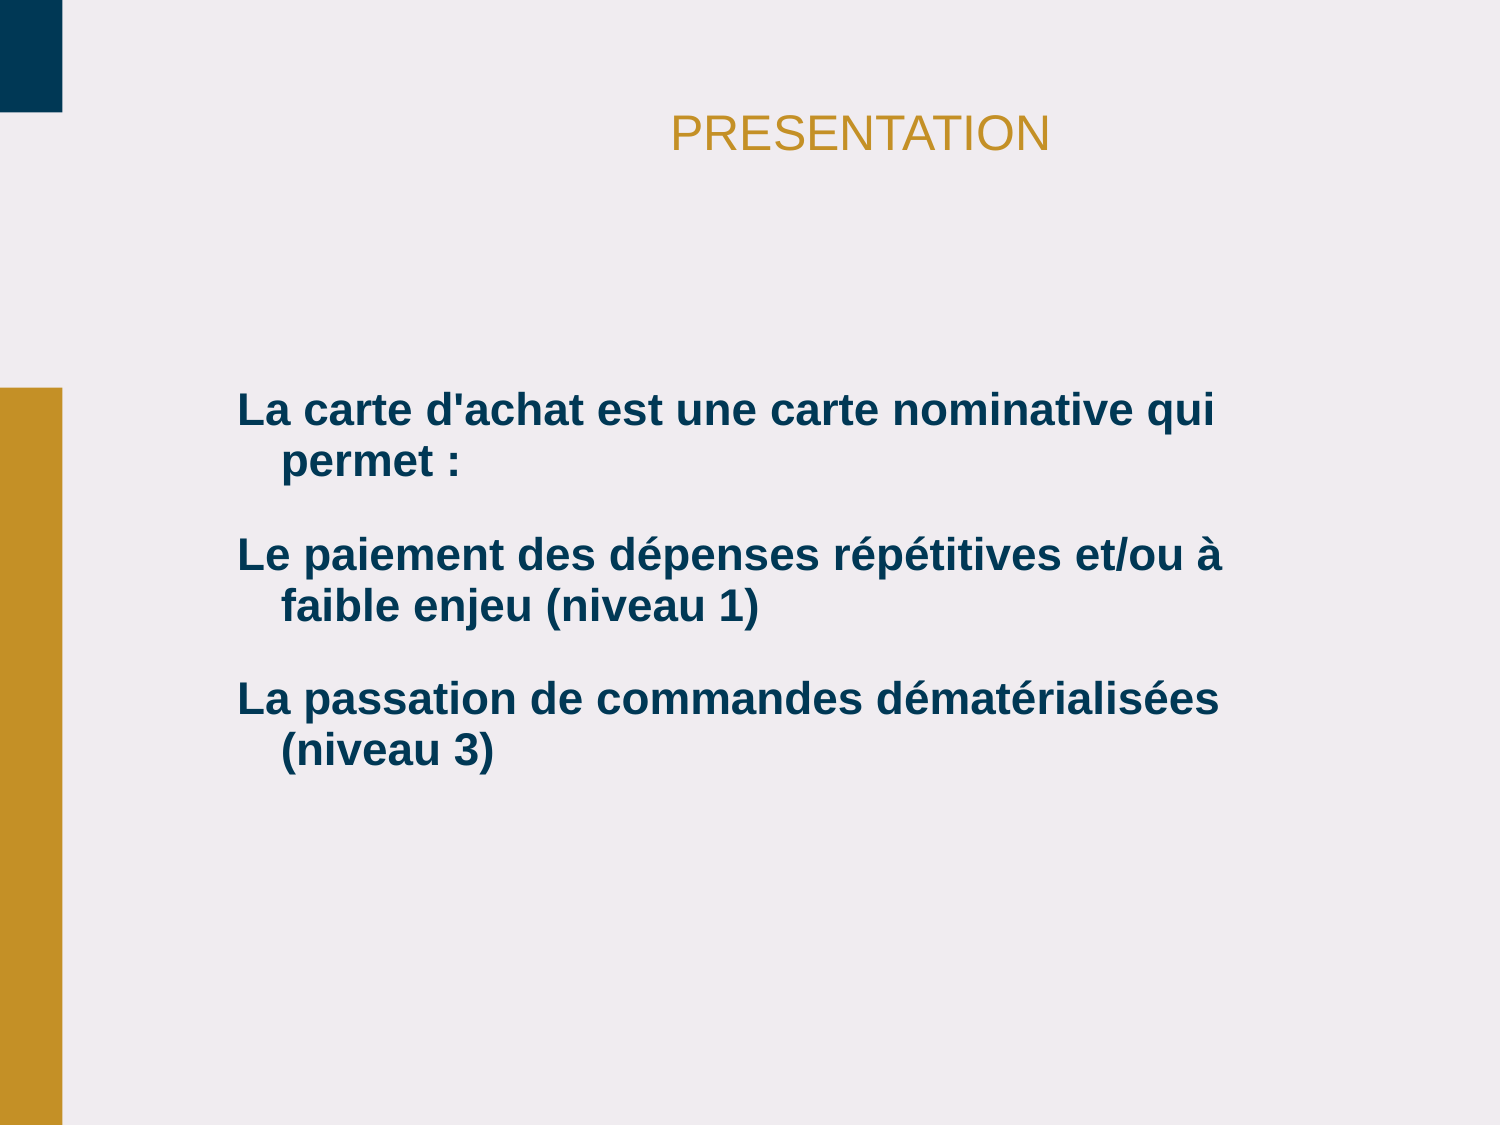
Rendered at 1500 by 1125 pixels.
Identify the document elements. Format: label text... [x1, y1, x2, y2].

list La carte d'achat est une carte nominative qui permet : Le paiement des dépenses répétitives et/ou à faible enjeu (niveau 1) La passation de commandes dématérialisées (niveau 3) [237, 383, 1329, 1002]
title PRESENTATION [283, 86, 1440, 183]
